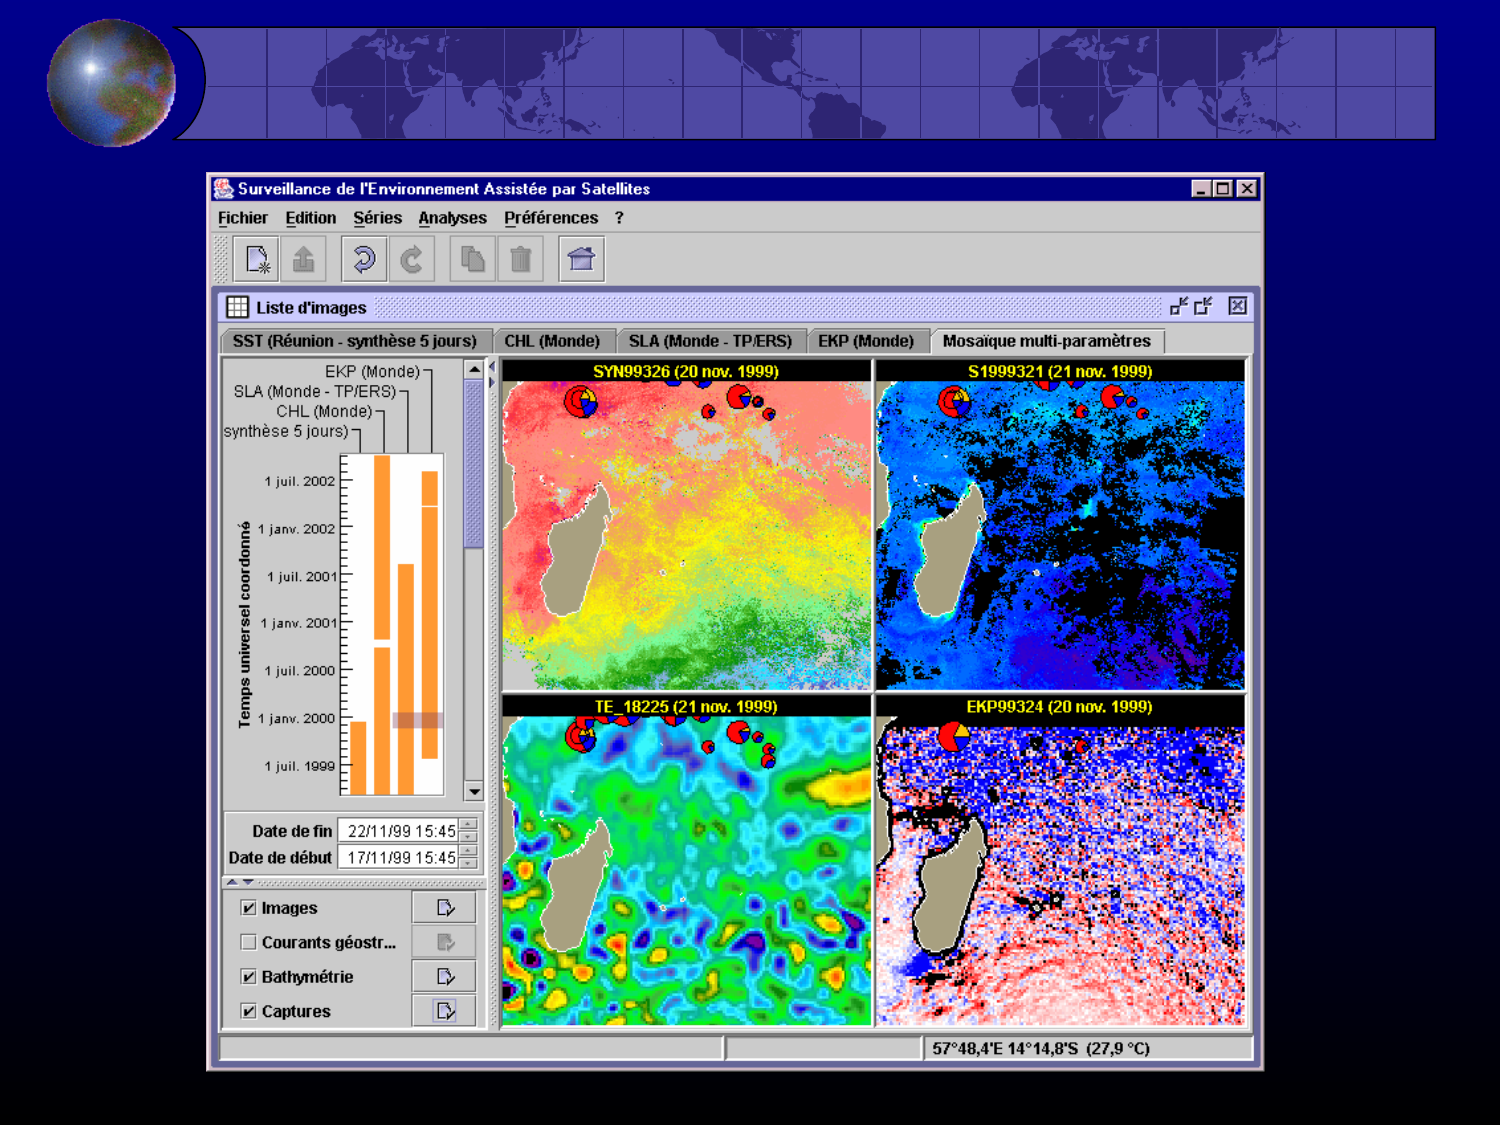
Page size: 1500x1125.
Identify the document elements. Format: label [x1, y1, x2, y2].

picture [206, 172, 1266, 1073]
picture [42, 14, 190, 151]
